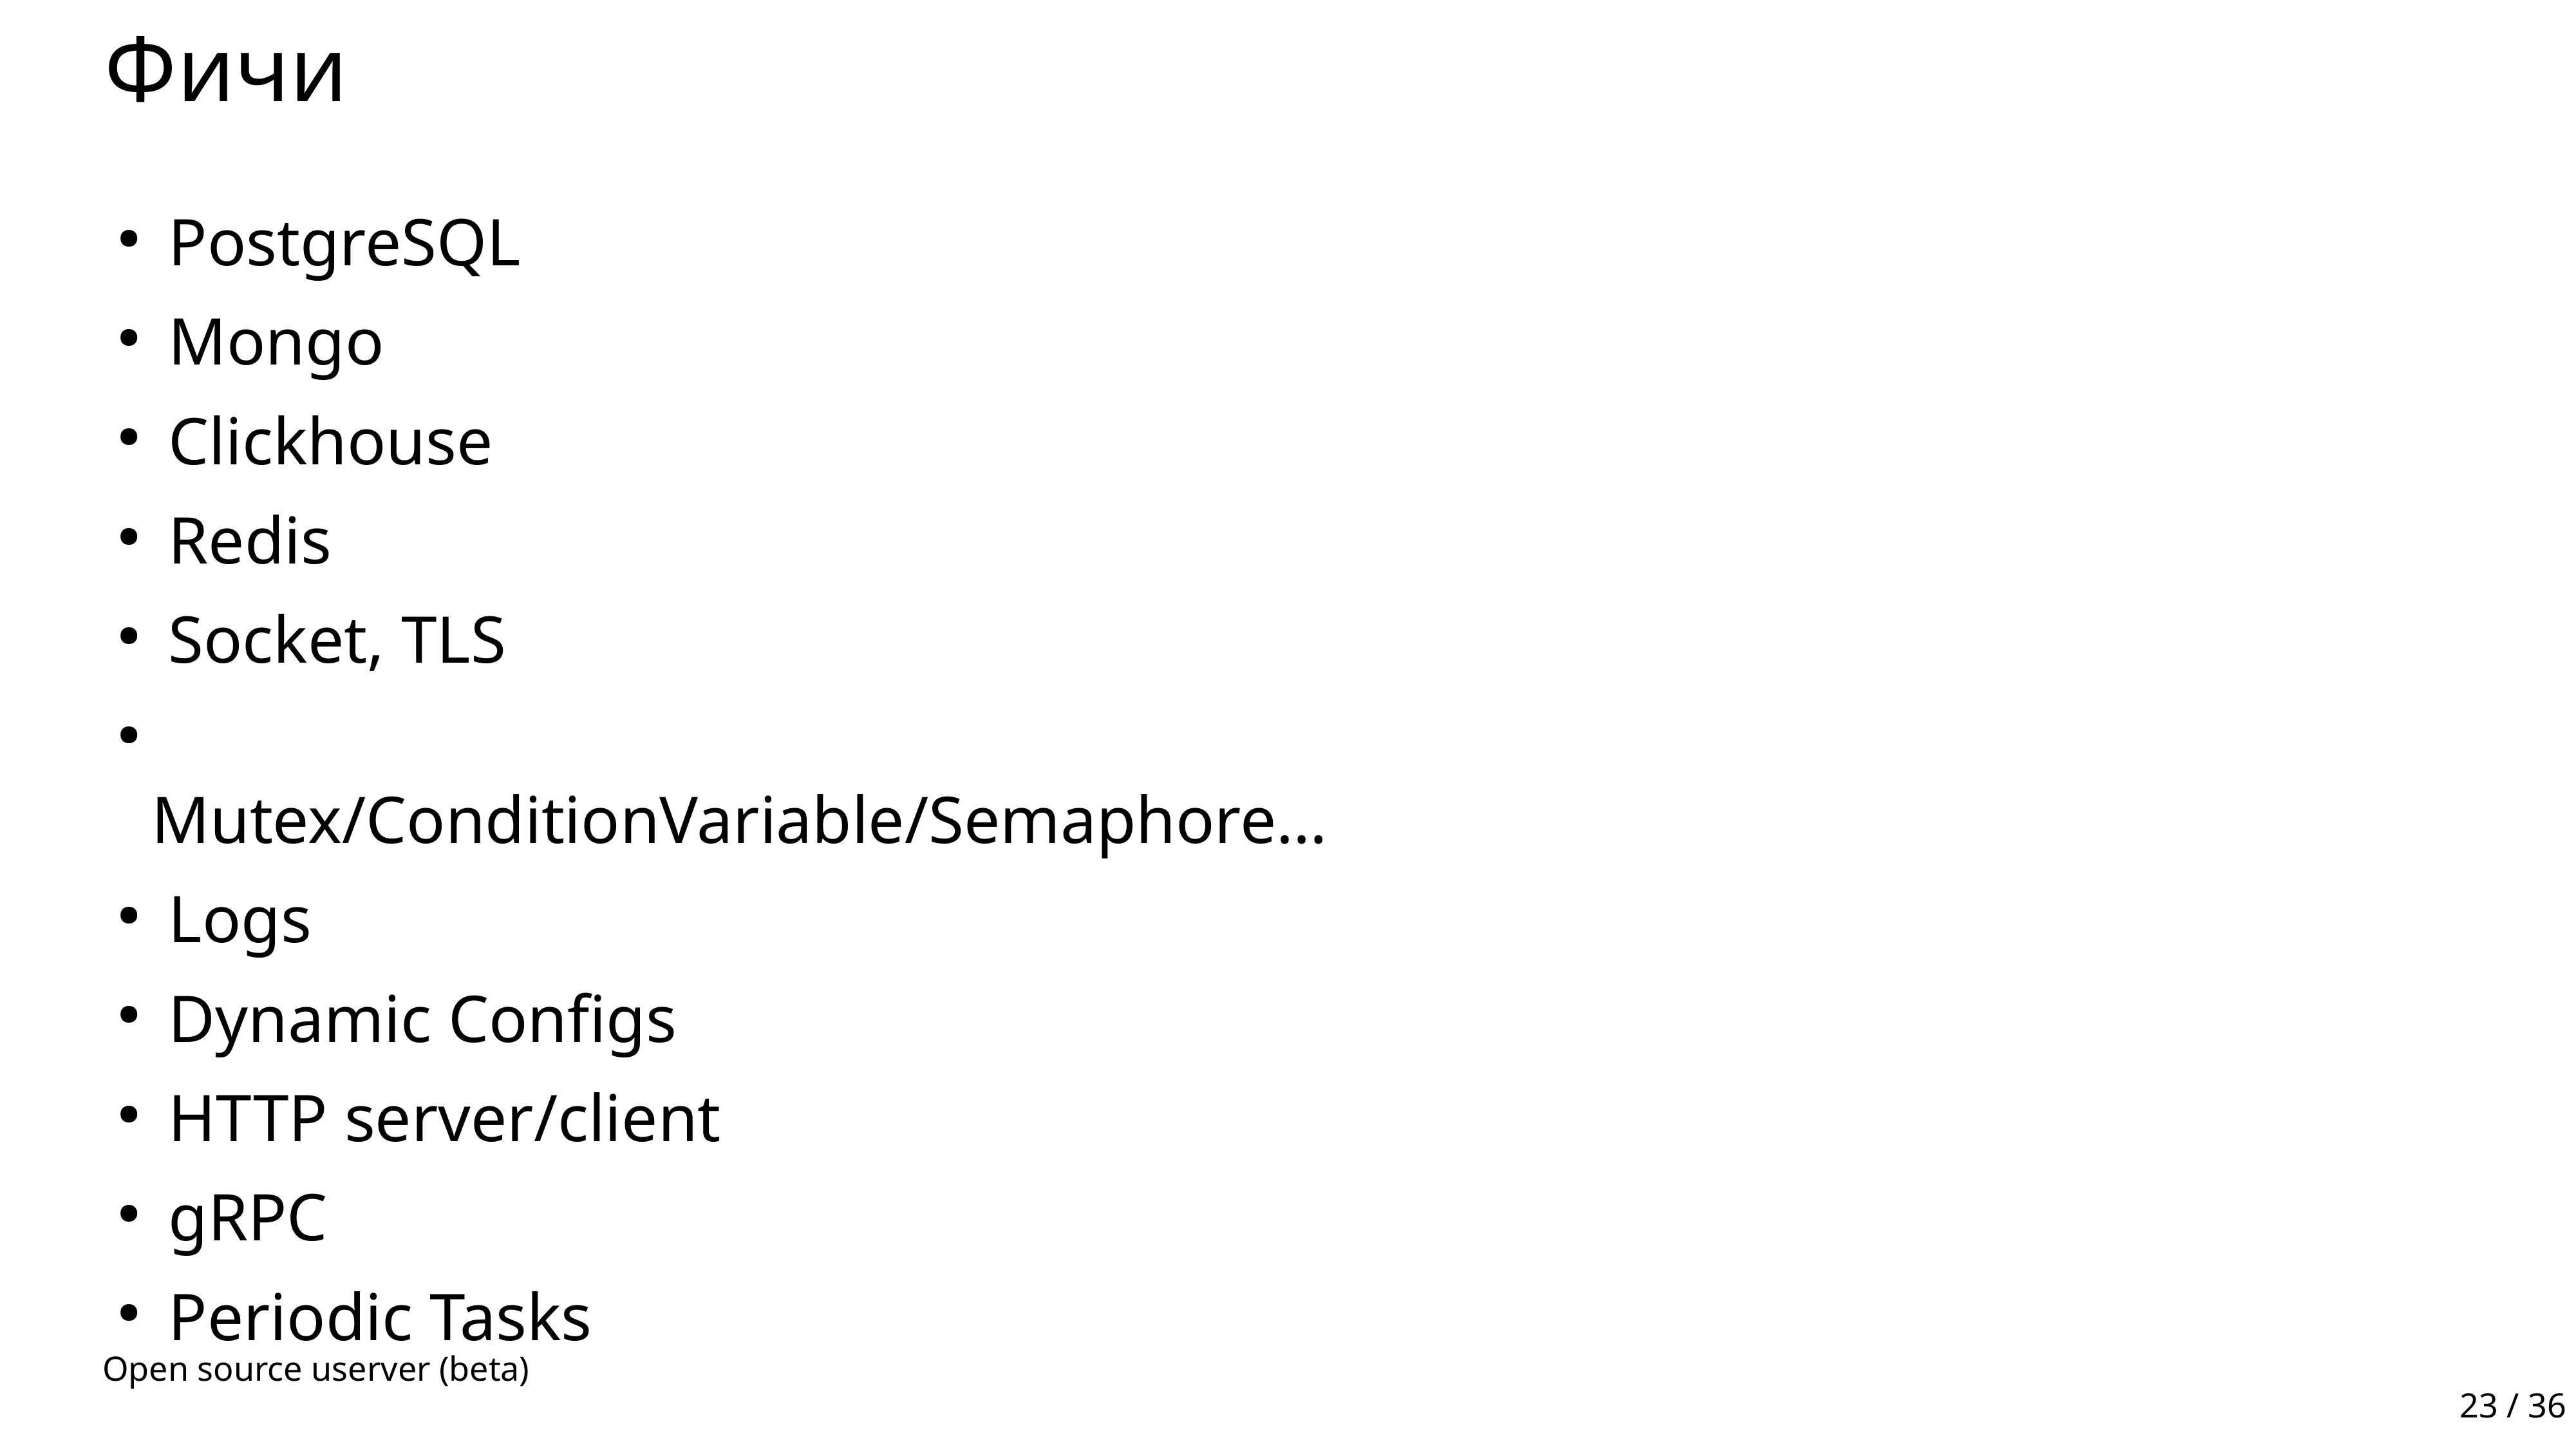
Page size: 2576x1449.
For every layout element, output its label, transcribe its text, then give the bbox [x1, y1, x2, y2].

list PostgreSQL Mongo Clickhouse Redis Socket, TLS Mutex/ConditionVariable/Semaphore… Logs Dynamic Configs HTTP server/client gRPC Periodic Tasks [97, 193, 1343, 1361]
title Фичи [95, 19, 2576, 155]
list <number> / 36 [1479, 1376, 2576, 1431]
list Open source userver (beta) [93, 1338, 1190, 1393]
